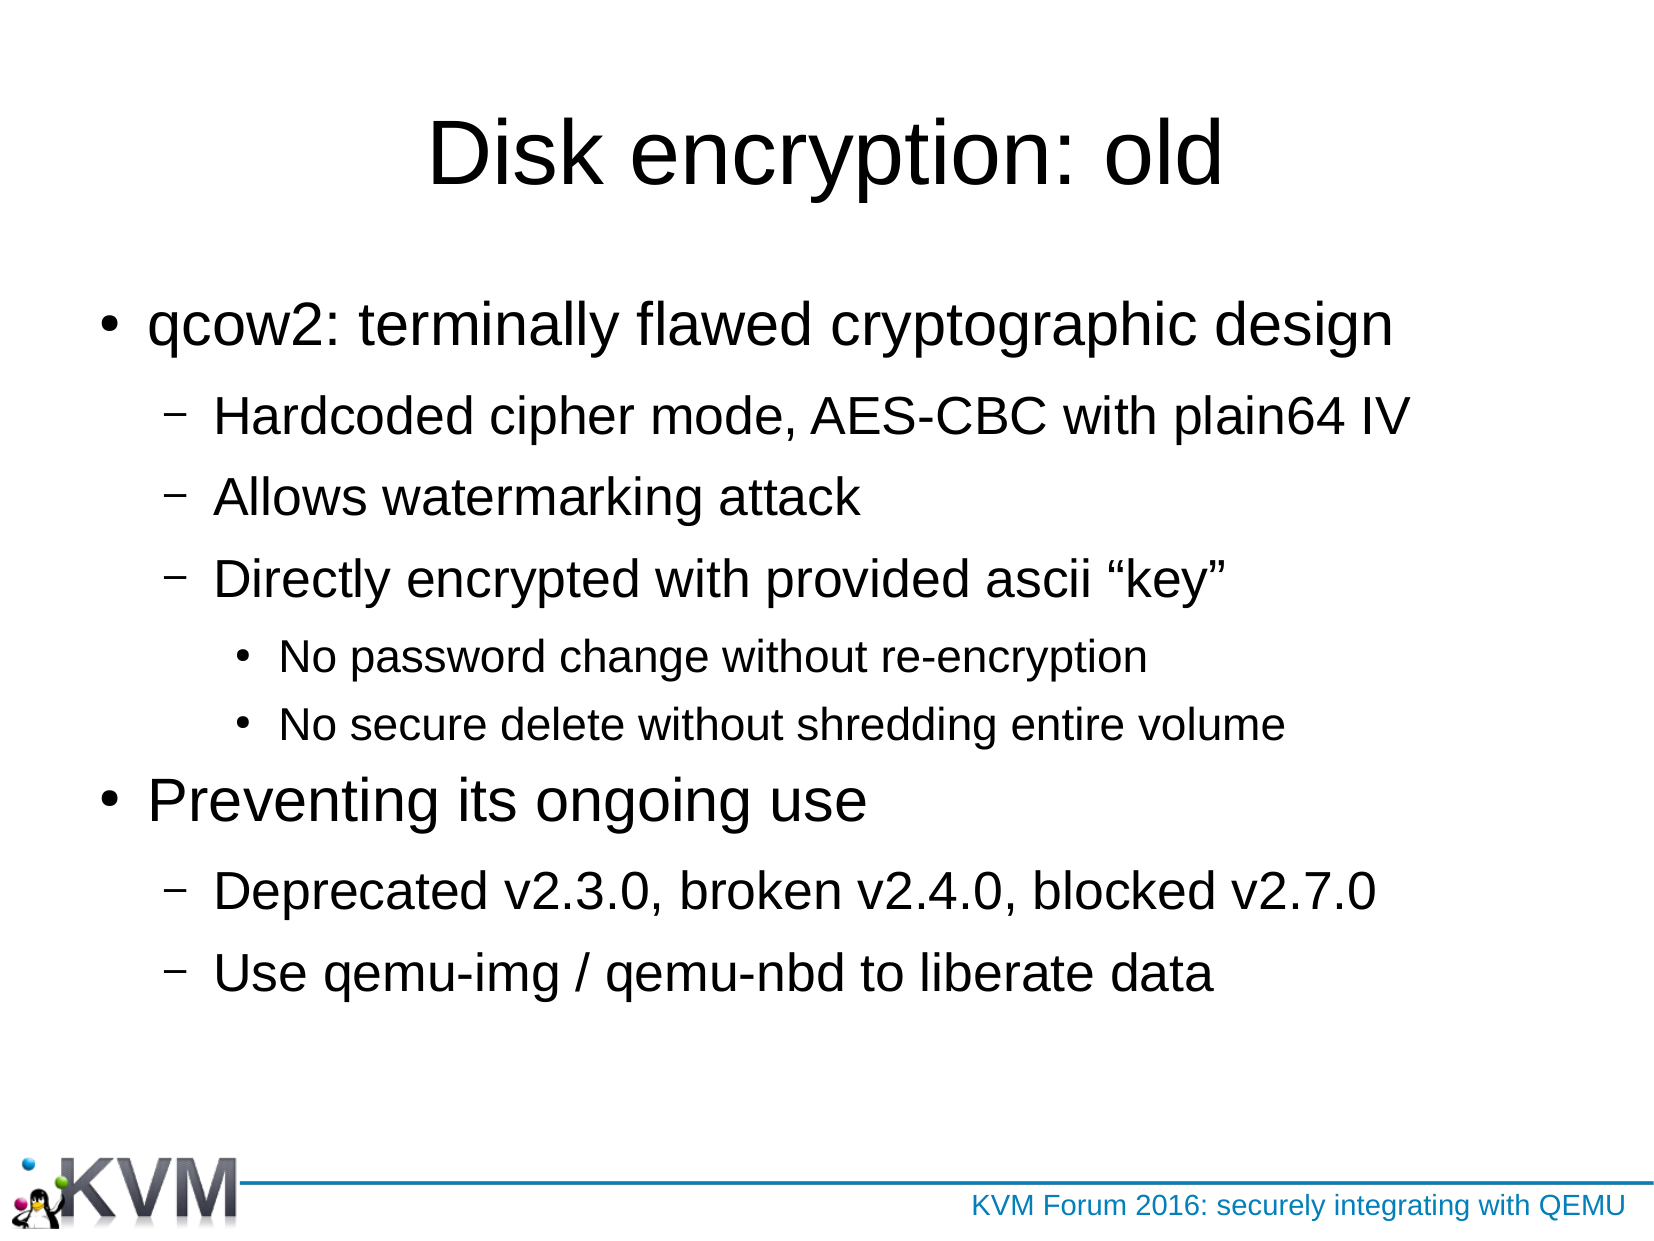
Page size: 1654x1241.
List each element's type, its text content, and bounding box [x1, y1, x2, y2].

title Disk encryption: old [82, 49, 1571, 257]
list qcow2: terminally flawed cryptographic design Hardcoded cipher mode, AES-CBC with plain64 IV Allows watermarking attack Directly encrypted with provided ascii “key” No password change without re-encryption No secure delete without shredding entire volume Preventing its ongoing use Deprecated v2.3.0, broken v2.4.0, blocked v2.7.0 Use qemu-img / qemu-nbd to liberate data [82, 290, 1571, 1010]
picture [11, 1157, 1654, 1229]
